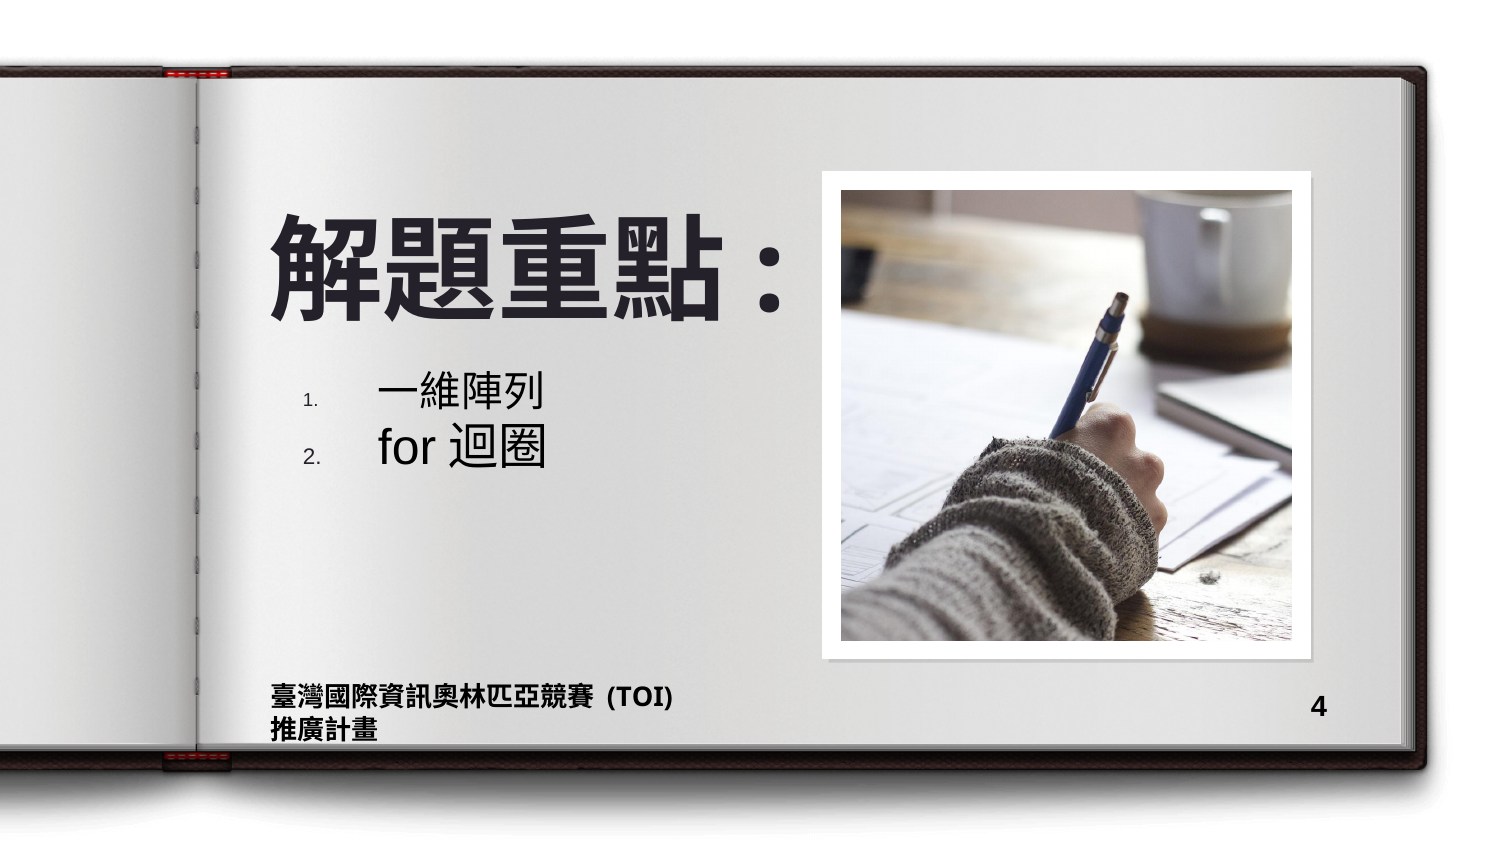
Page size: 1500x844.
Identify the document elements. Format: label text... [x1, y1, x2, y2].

picture [841, 190, 1292, 641]
text_box [829, 178, 1314, 663]
text_box 一維陣列 for迴圈 [287, 349, 842, 654]
text_box [1295, 672, 1386, 737]
text_box 解題重點: [253, 158, 784, 350]
